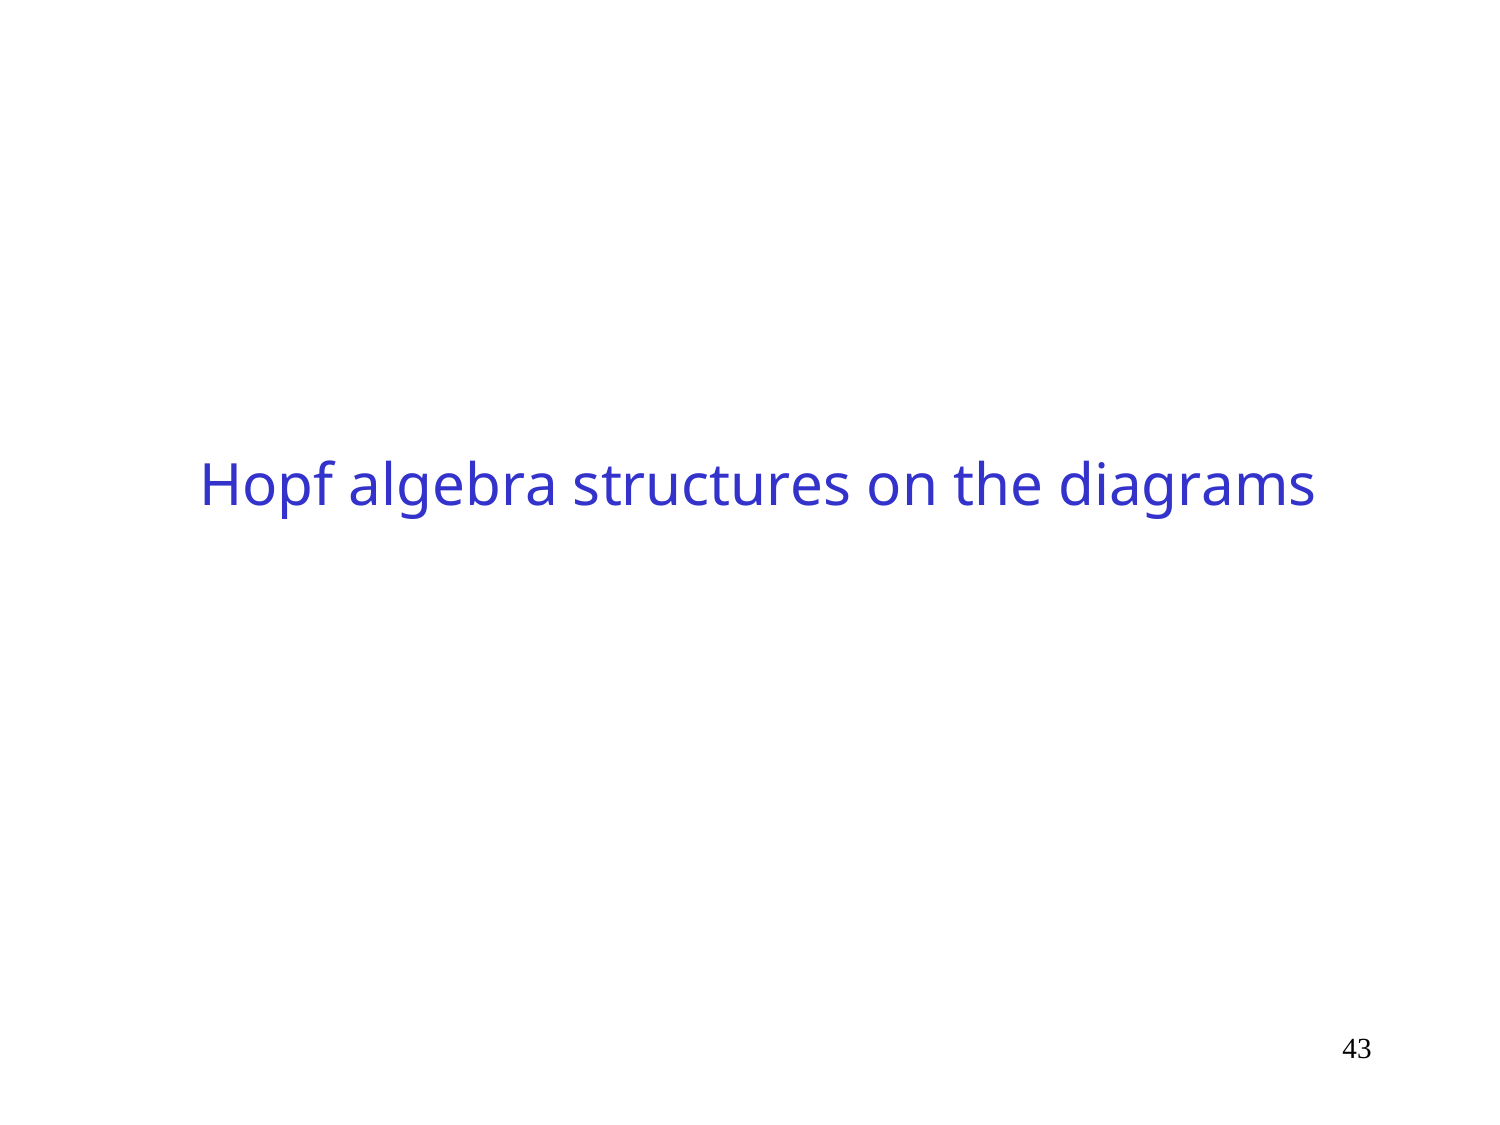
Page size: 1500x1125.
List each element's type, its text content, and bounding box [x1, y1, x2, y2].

text_box Hopf algebra structures on the diagrams [27, 439, 1490, 526]
